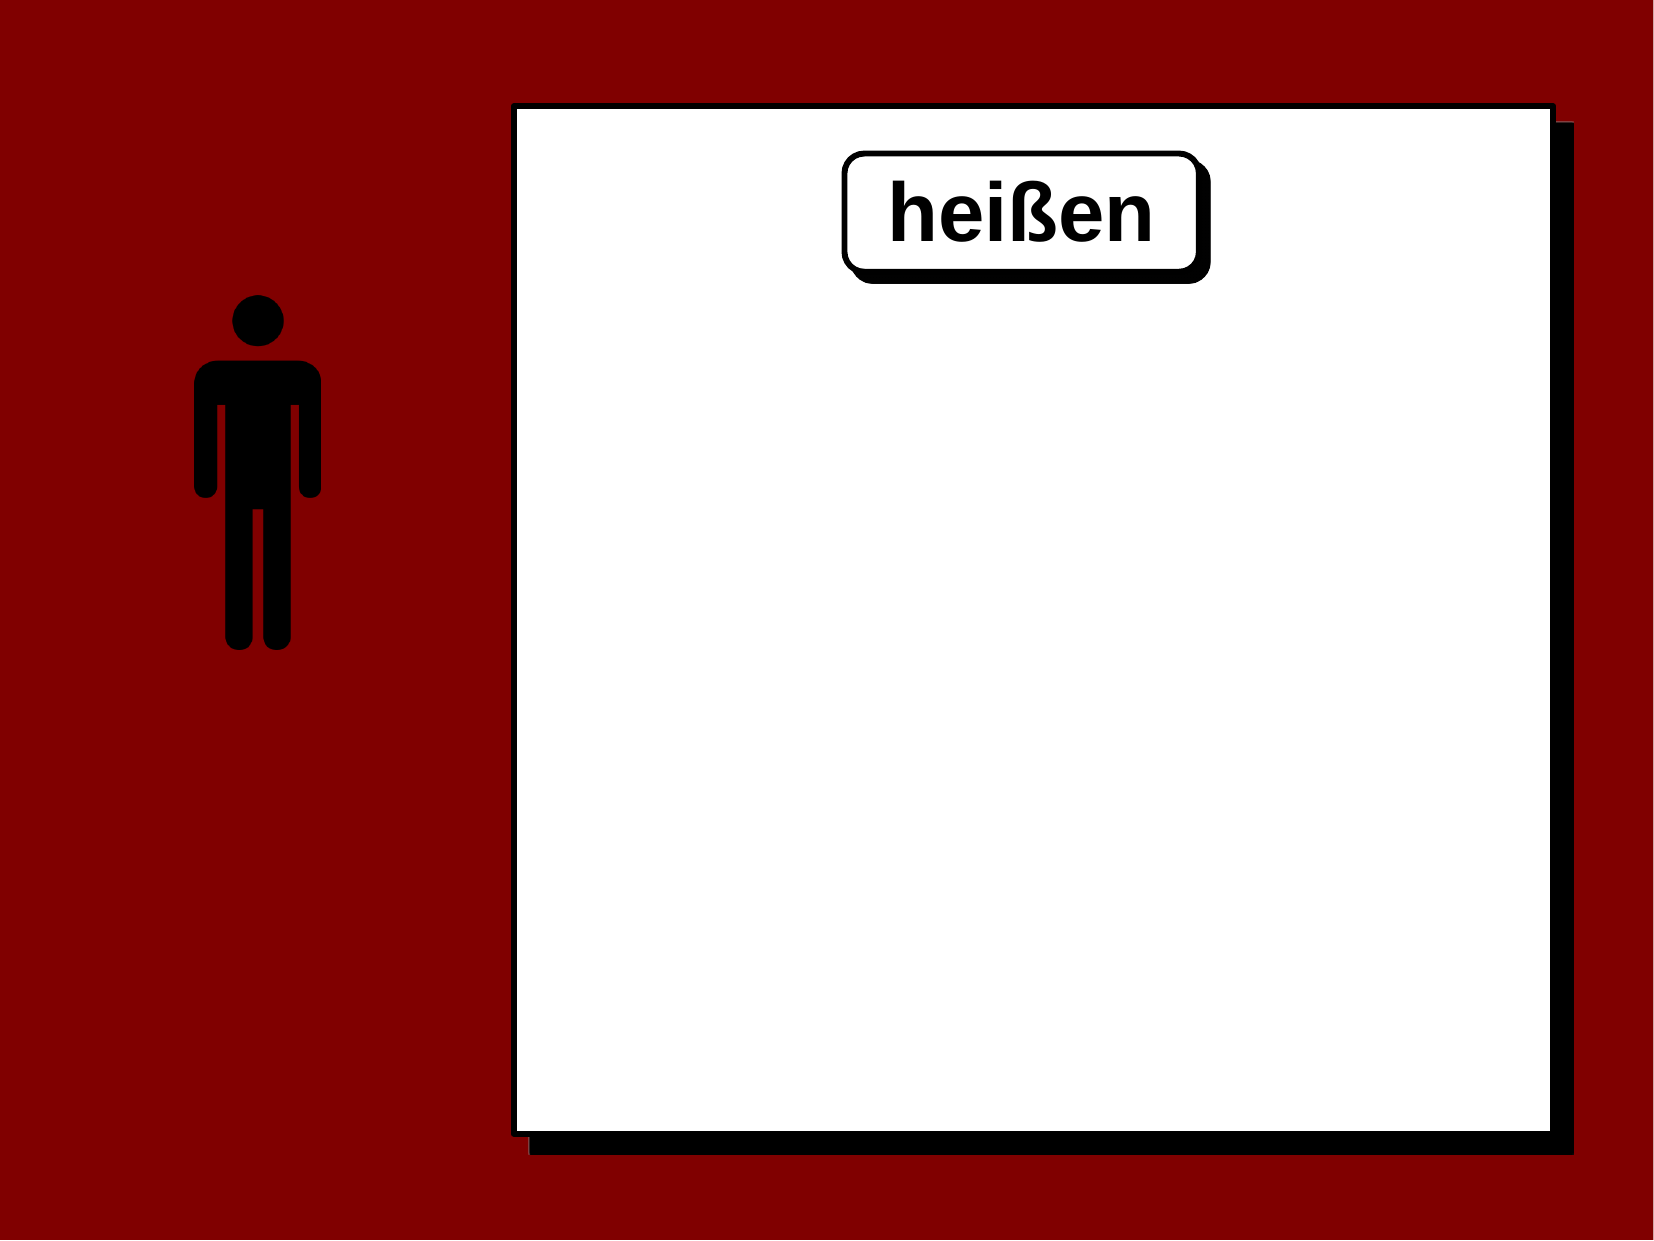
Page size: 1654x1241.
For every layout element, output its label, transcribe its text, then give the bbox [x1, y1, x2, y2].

picture [194, 295, 321, 650]
text_box heißen [844, 153, 1199, 272]
text_box [513, 106, 1554, 1134]
